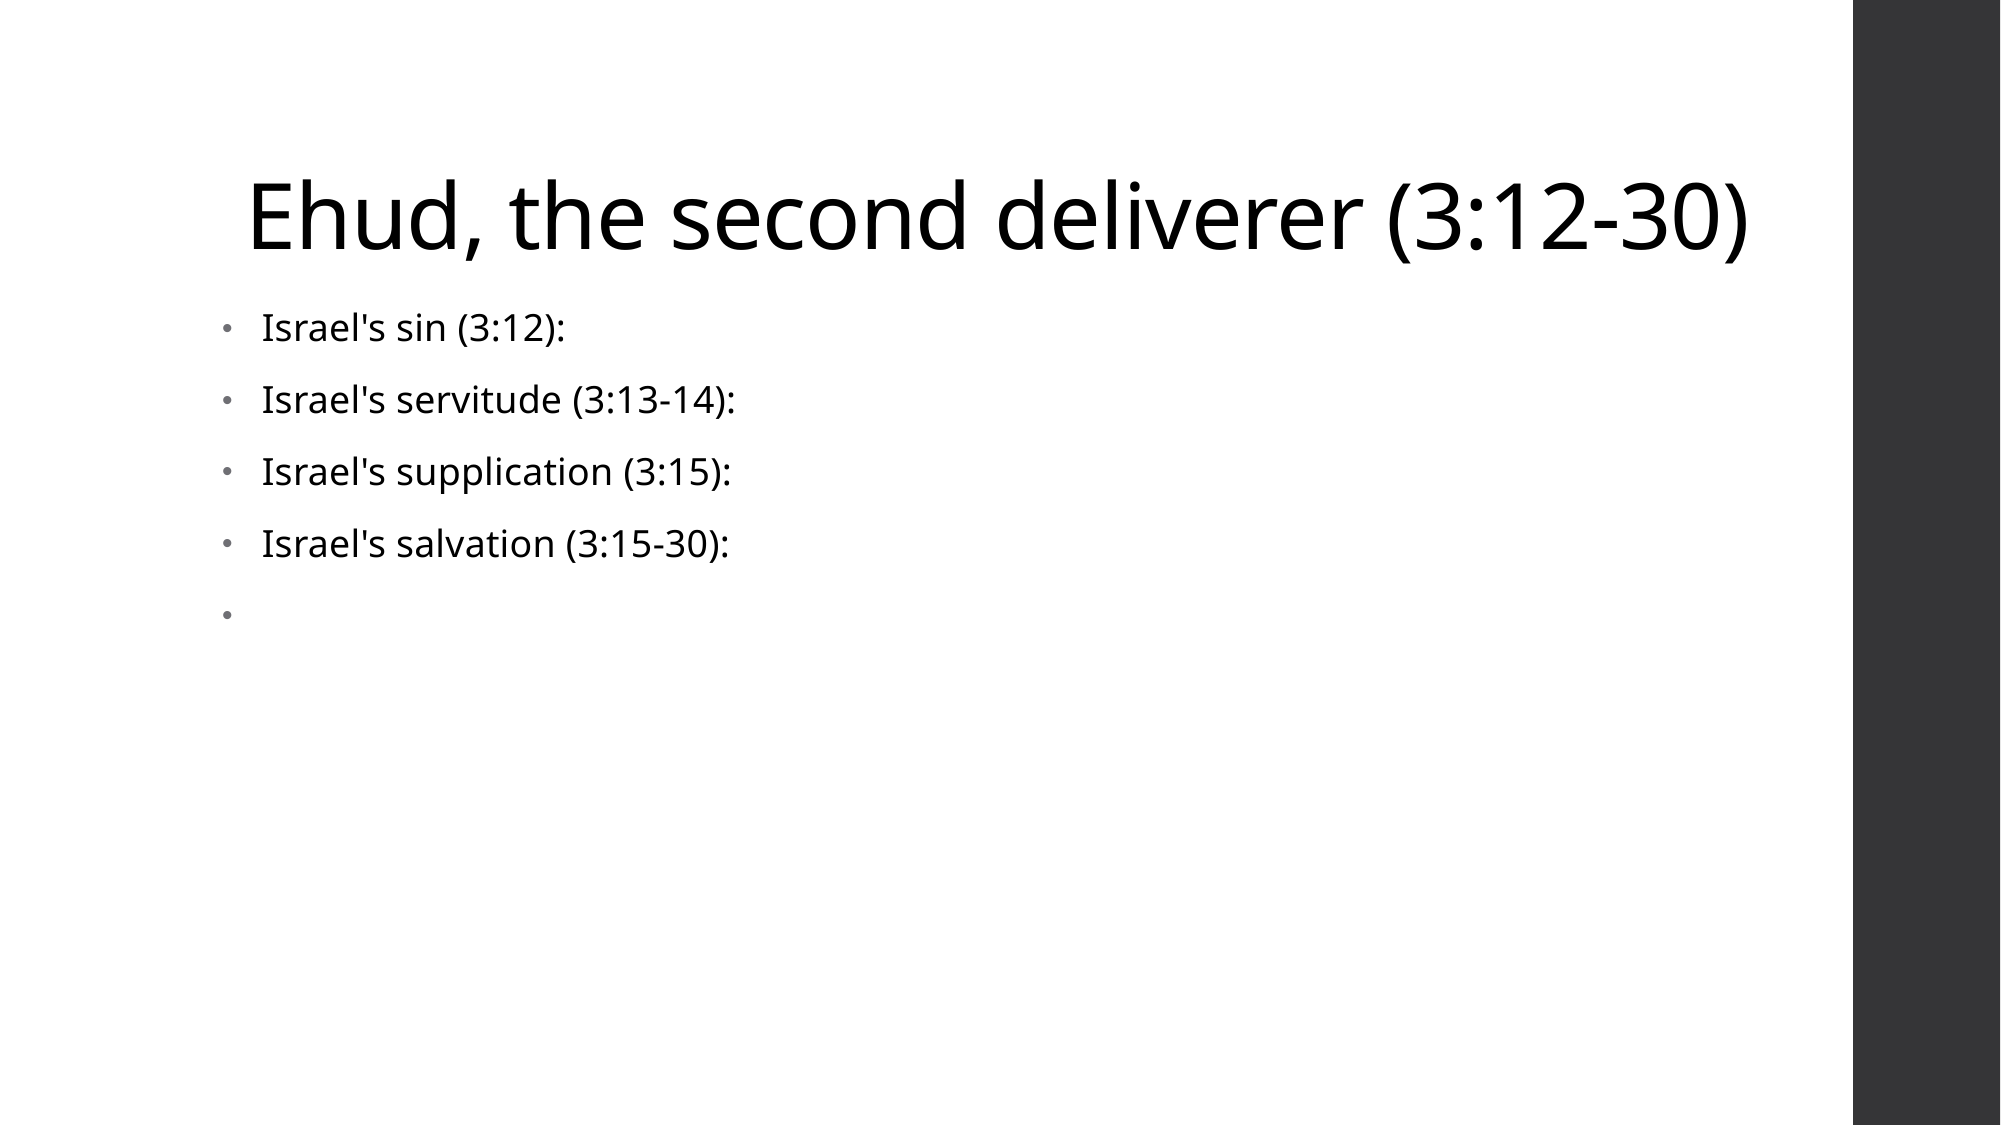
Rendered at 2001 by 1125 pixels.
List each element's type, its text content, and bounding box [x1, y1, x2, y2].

title Ehud, the second deliverer (3:12-30) [206, 60, 1797, 278]
list Israel's sin (3:12): Israel's servitude (3:13-14): Israel's supplication (3:15): Israel's salvation (3:15-30): [206, 299, 1617, 1014]
